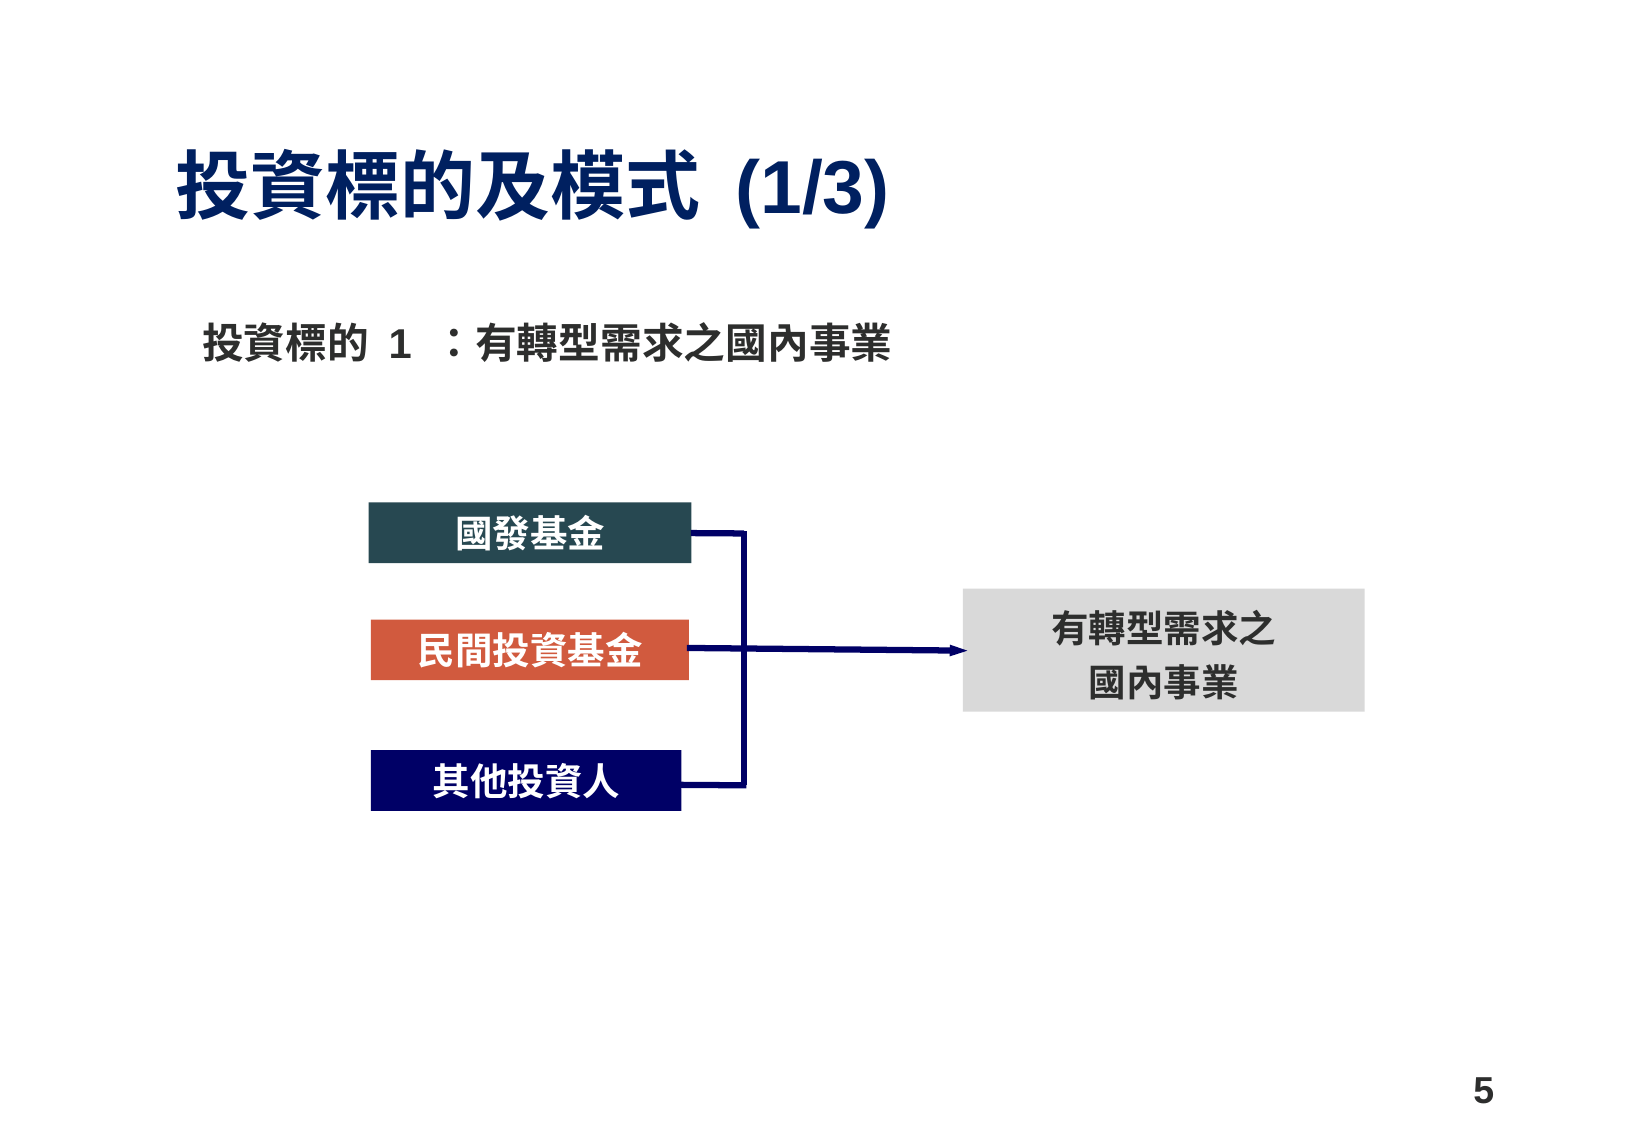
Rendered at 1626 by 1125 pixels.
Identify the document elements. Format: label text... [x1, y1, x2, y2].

text_box 有轉型需求之 國內事業 [962, 588, 1365, 712]
text_box 投資標的 1 ：有轉型需求之國內事業 [187, 299, 908, 375]
text_box 4 [1458, 1052, 1581, 1125]
title 投資標的及模式 (1/3) [160, 89, 1441, 277]
text_box 其他投資人 [370, 750, 682, 811]
text_box 國發基金 [368, 502, 692, 564]
text_box 民間投資基金 [370, 619, 689, 681]
